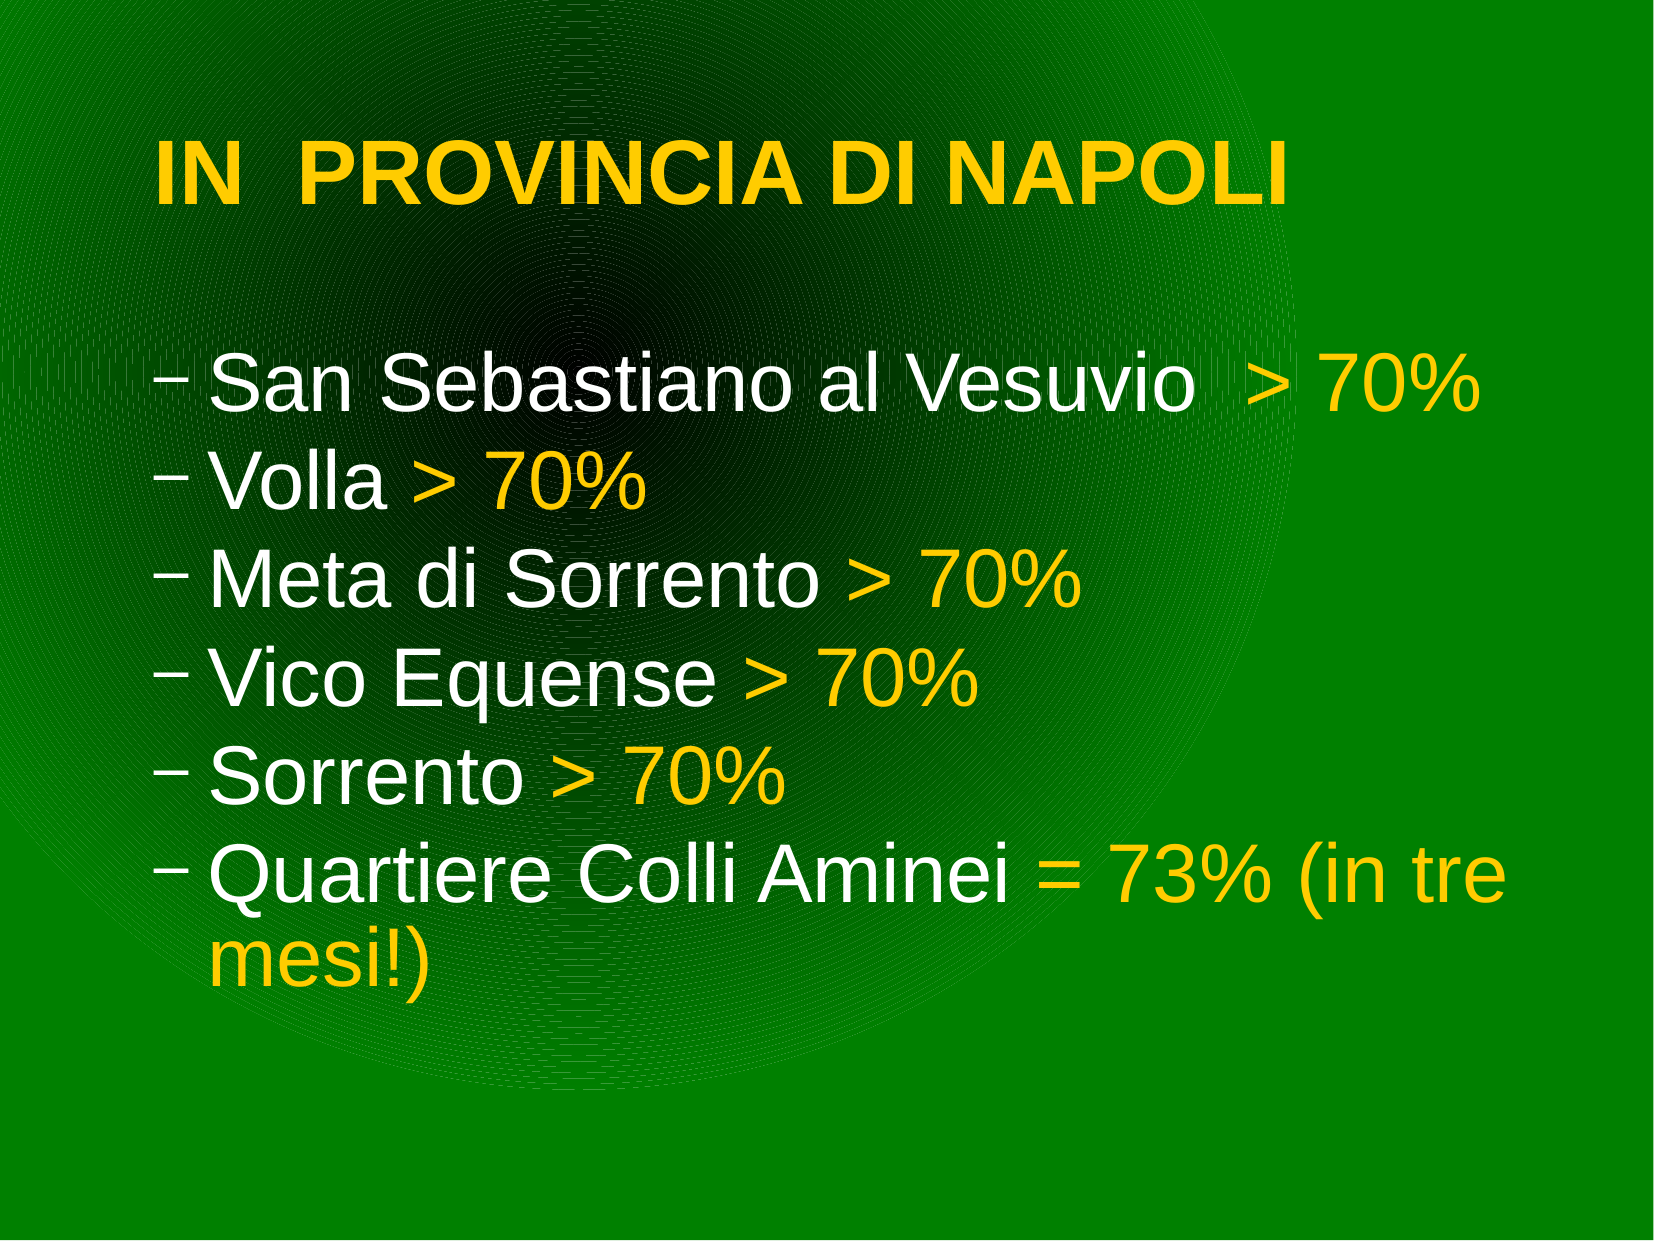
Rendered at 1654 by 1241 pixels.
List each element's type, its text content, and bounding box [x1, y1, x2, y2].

text_box IN PROVINCIA DI NAPOLI San Sebastiano al Vesuvio > 70% Volla > 70% Meta di Sorrento > 70% Vico Equense > 70% Sorrento > 70% Quartiere Colli Aminei = 73% (in tre mesi!) [121, 123, 1565, 1063]
